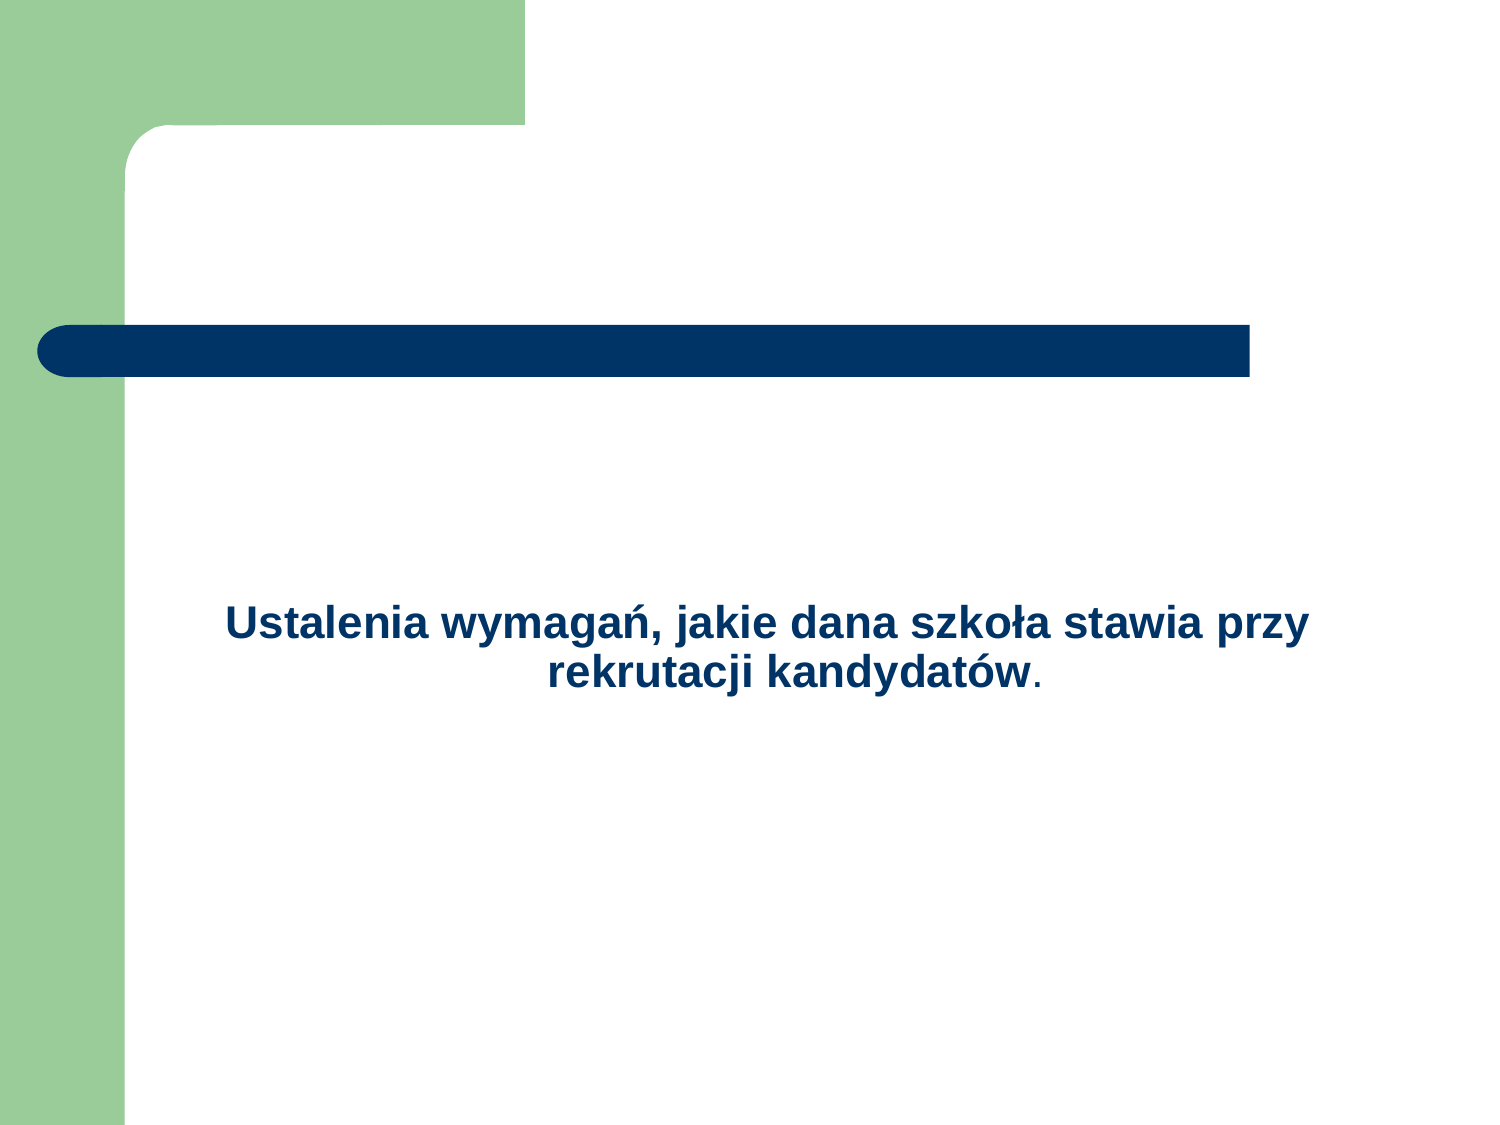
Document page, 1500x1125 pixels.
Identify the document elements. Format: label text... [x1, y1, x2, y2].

list Ustalenia wymagań, jakie dana szkoła stawia przy rekrutacji kandydatów. [137, 387, 1399, 1002]
